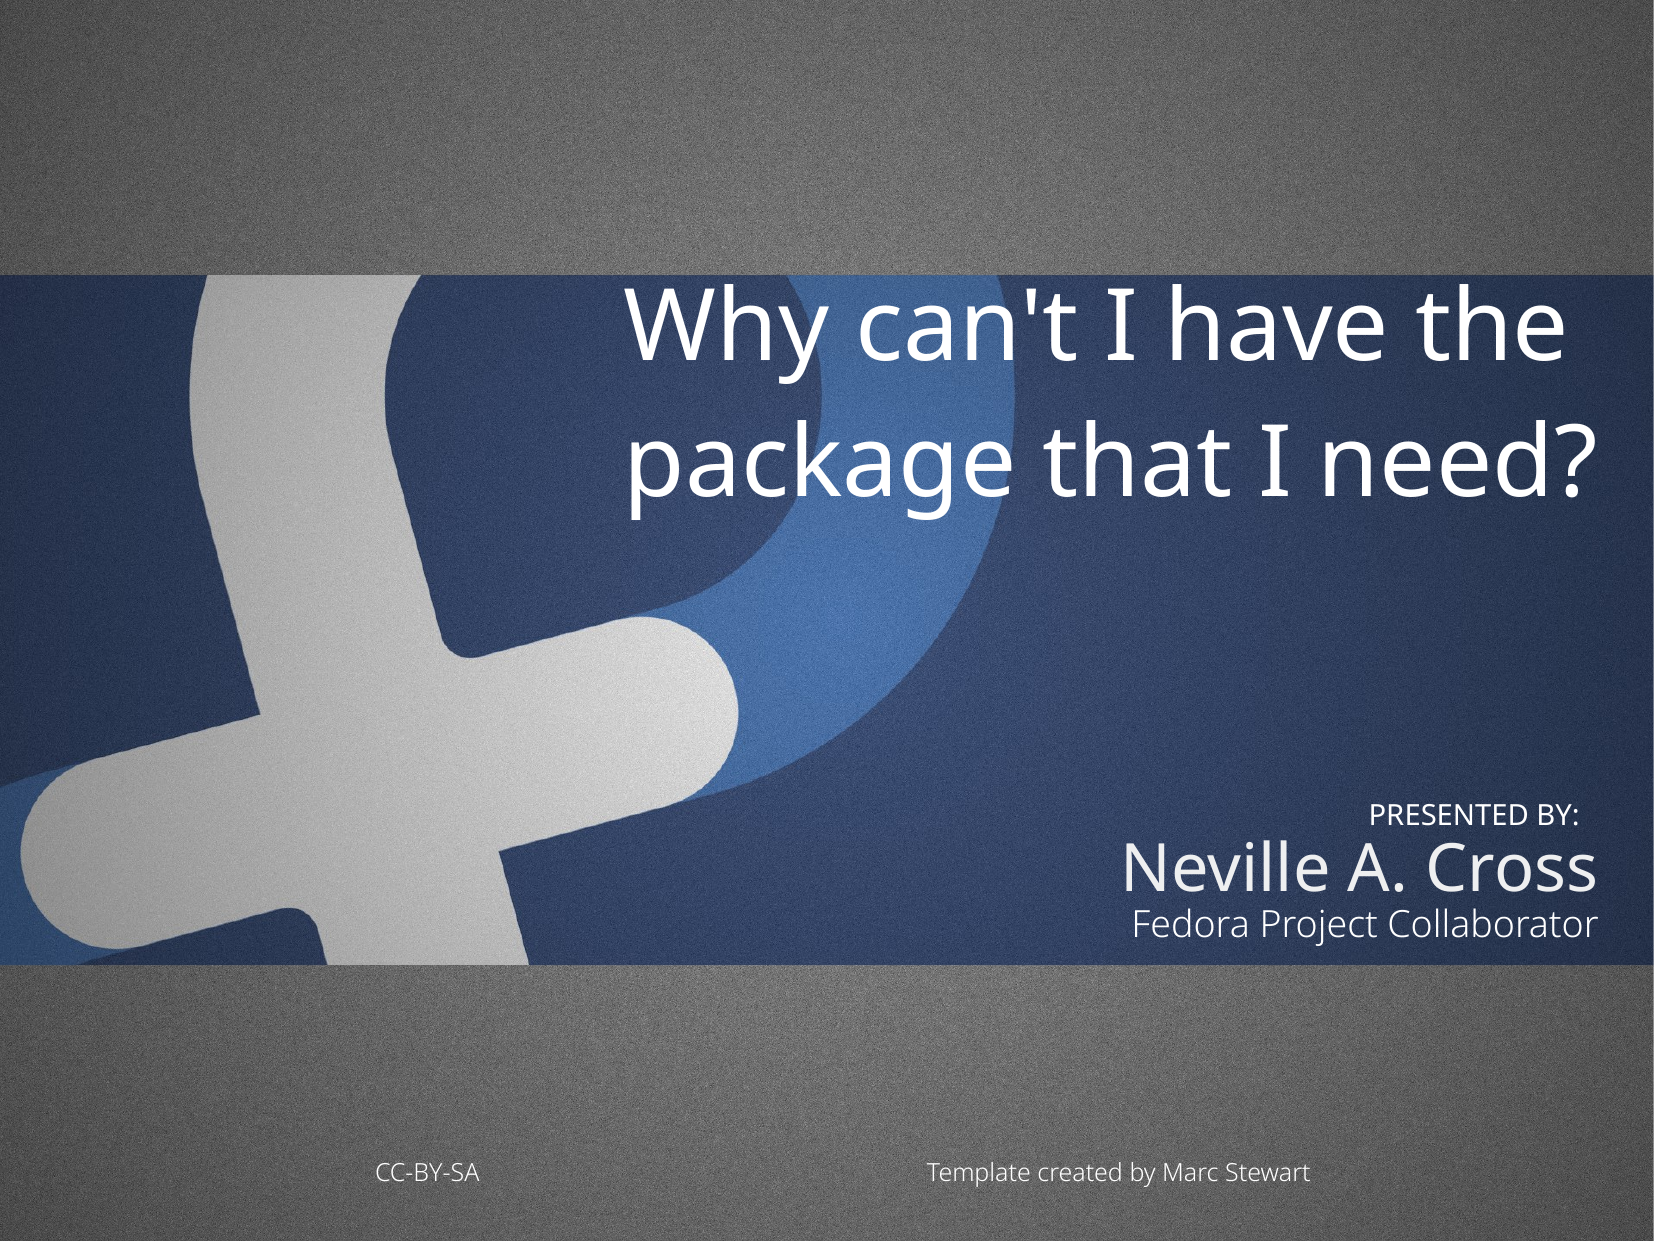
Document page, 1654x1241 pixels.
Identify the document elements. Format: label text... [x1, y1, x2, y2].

title Why can't I have the package that I need? [248, 273, 1599, 506]
text_box Neville A. Cross [649, 818, 1615, 887]
text_box Fedora Project Collaborator [531, 887, 1615, 958]
text_box CC-BY-SA Template created by Marc Stewart [75, 1126, 1613, 1197]
picture [0, 0, 1654, 1241]
text_box PRESENTED BY: [779, 786, 1595, 857]
